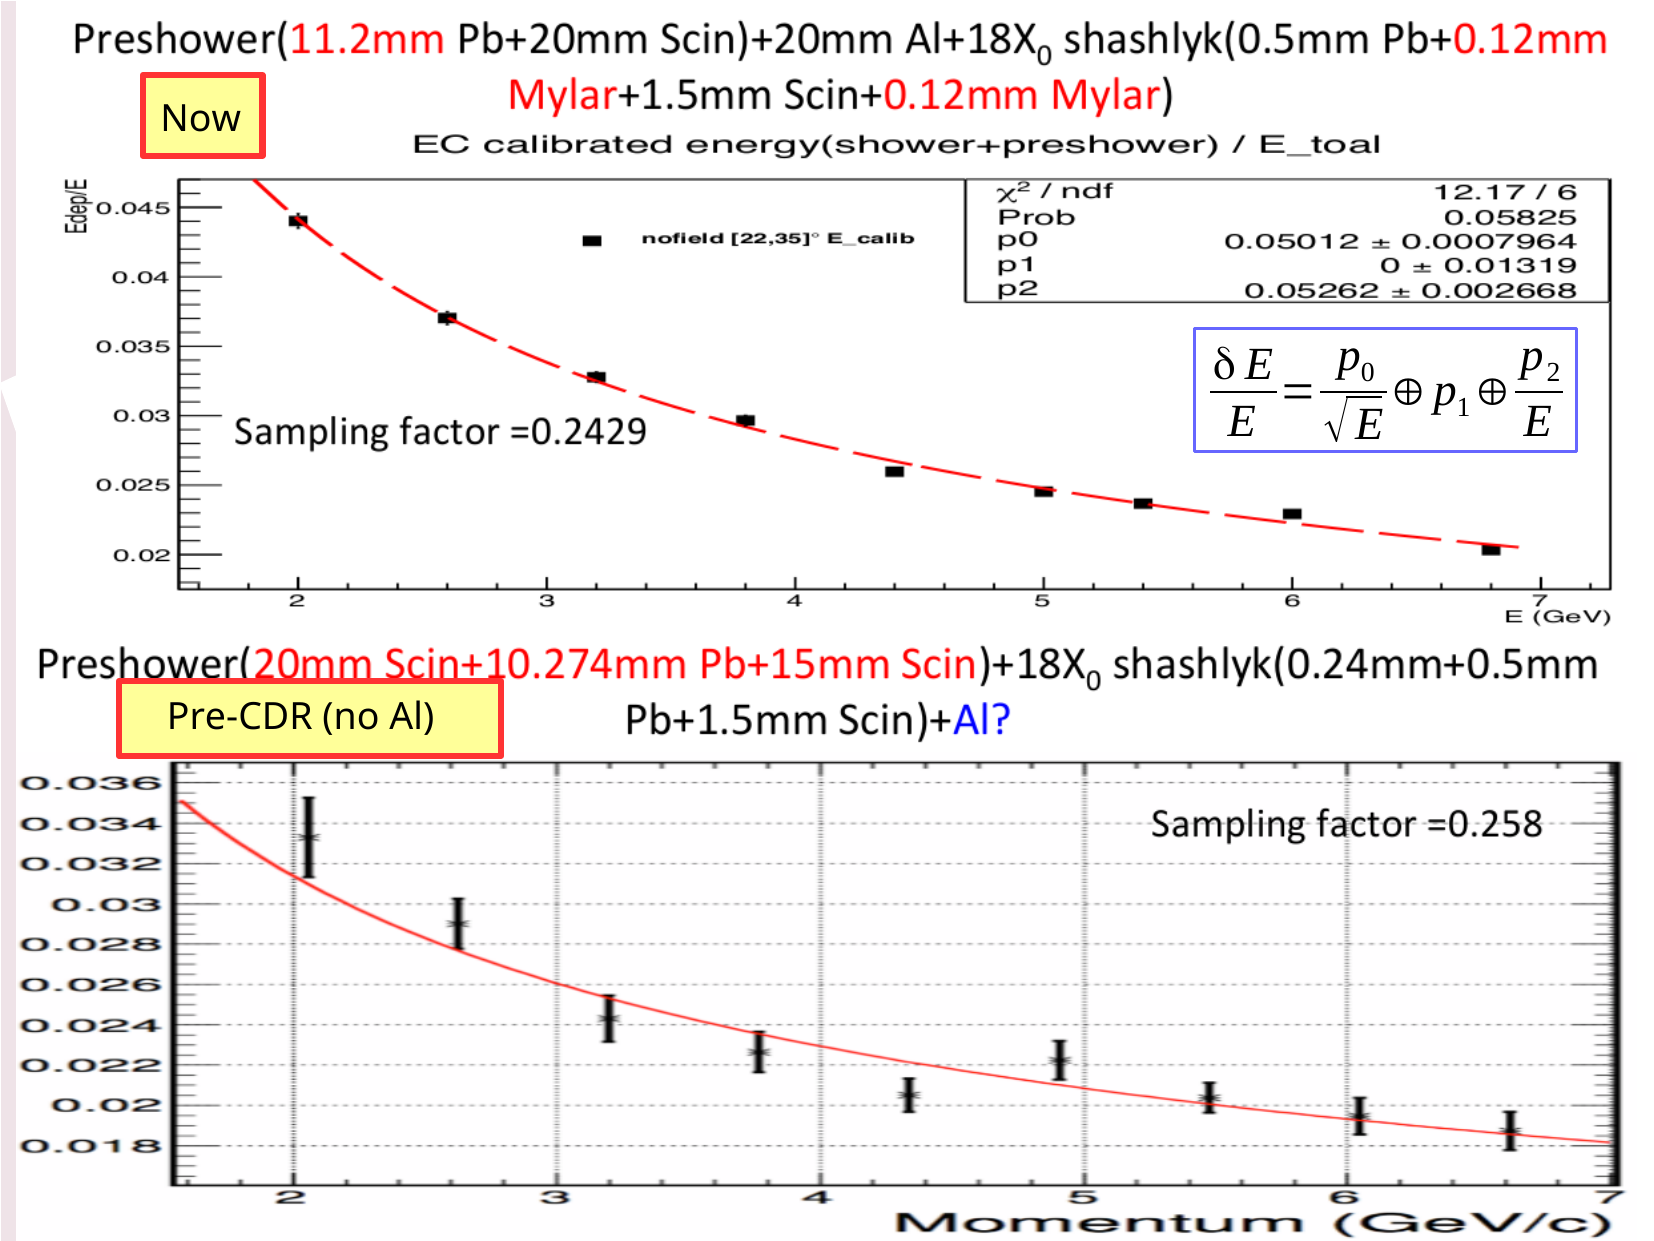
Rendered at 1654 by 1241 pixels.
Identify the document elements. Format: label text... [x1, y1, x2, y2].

text_box [118, 680, 502, 756]
text_box Pre-CDR (no Al) [152, 689, 488, 749]
text_box Now [145, 90, 251, 151]
chart [1195, 330, 1576, 451]
picture [16, 0, 1637, 1241]
text_box [142, 75, 263, 156]
